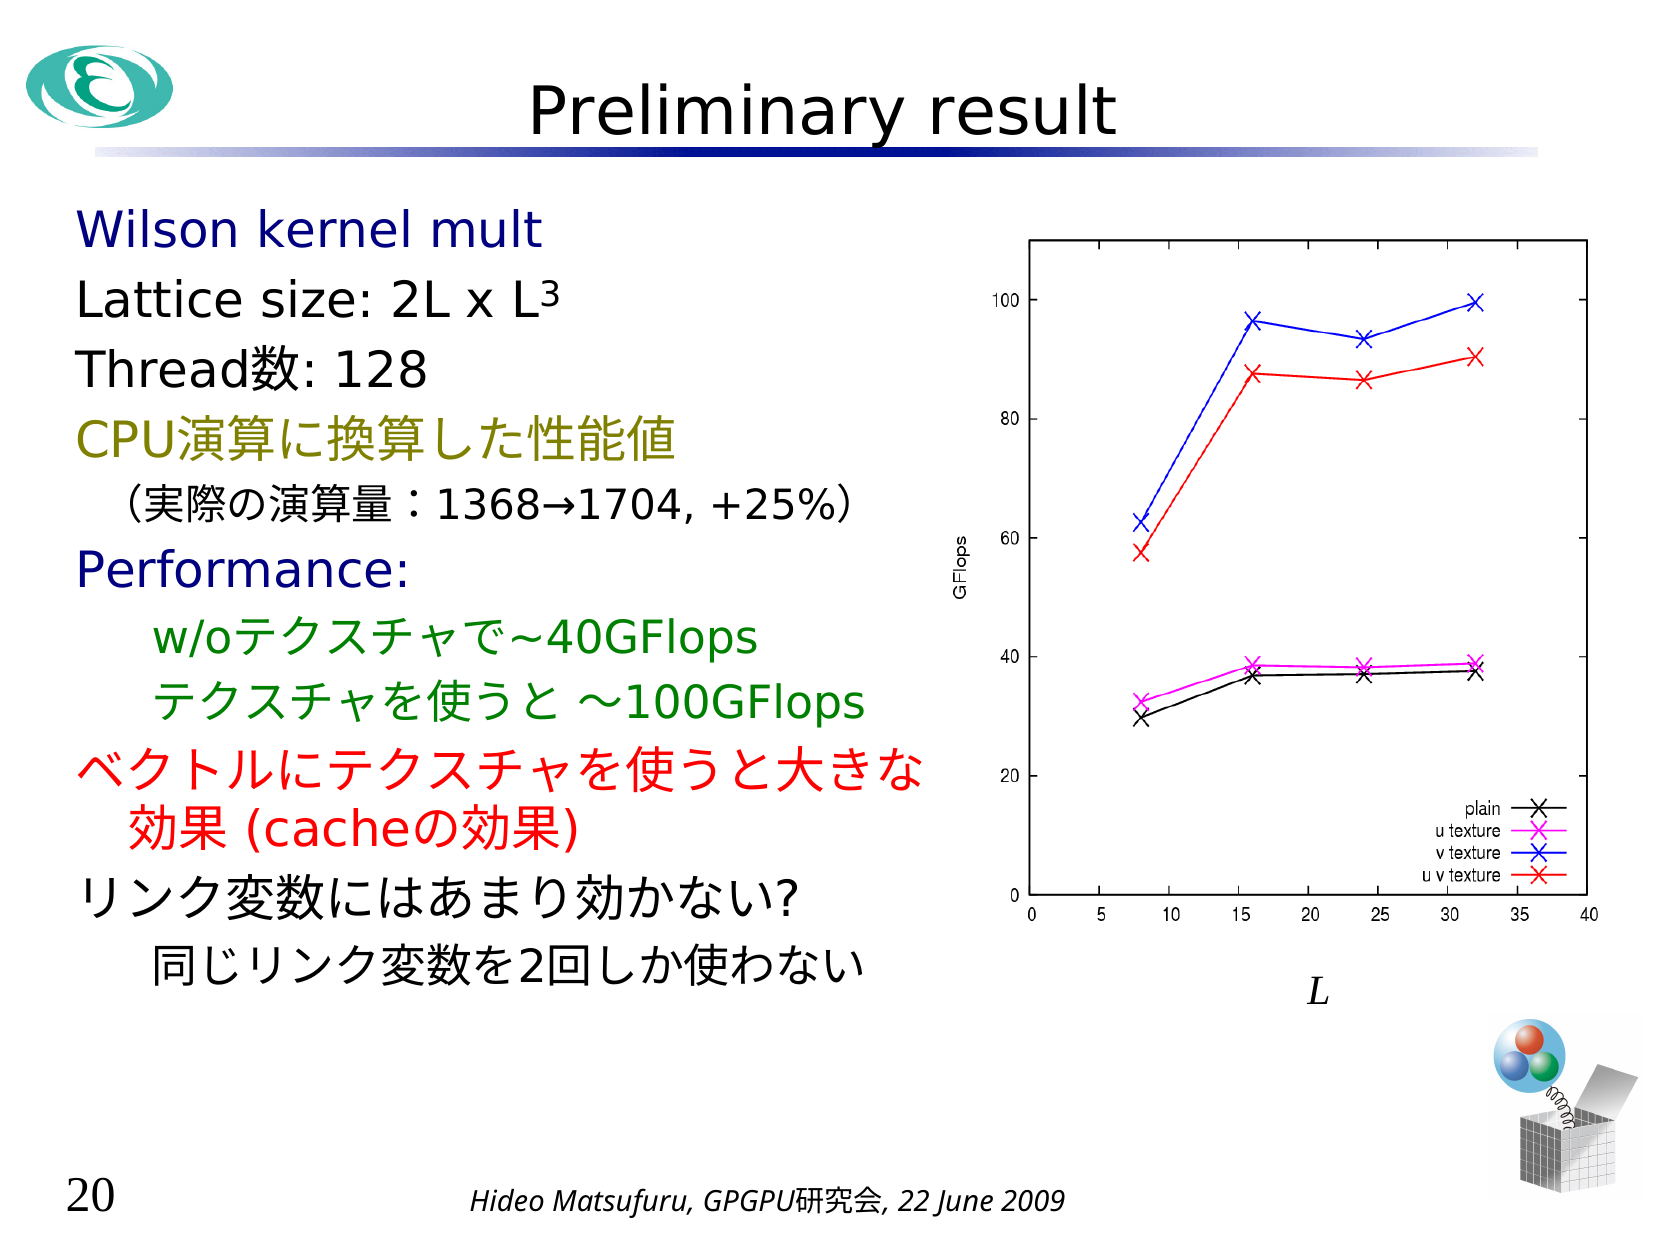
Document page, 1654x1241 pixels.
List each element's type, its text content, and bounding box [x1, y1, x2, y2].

picture [1488, 1012, 1644, 1200]
picture [95, 147, 198, 157]
text_box L [1307, 967, 1336, 1018]
picture [937, 233, 1608, 931]
picture [20, 37, 179, 136]
title Preliminary result [198, 58, 1447, 165]
list Wilson kernel mult Lattice size: 2L x L3 Thread数: 128 CPU演算に換算した性能値 （実際の演算量：1368→1704, +25%） Performance: w/oテクスチャで~40GFlops テクスチャを使うと 〜100GFlops ベクトルにテクスチャを使うと大きな効果 (cacheの効果) リンク変数にはあまり効かない? 同じリンク変数を2回しか使わない [57, 200, 967, 995]
picture [1447, 147, 1538, 157]
